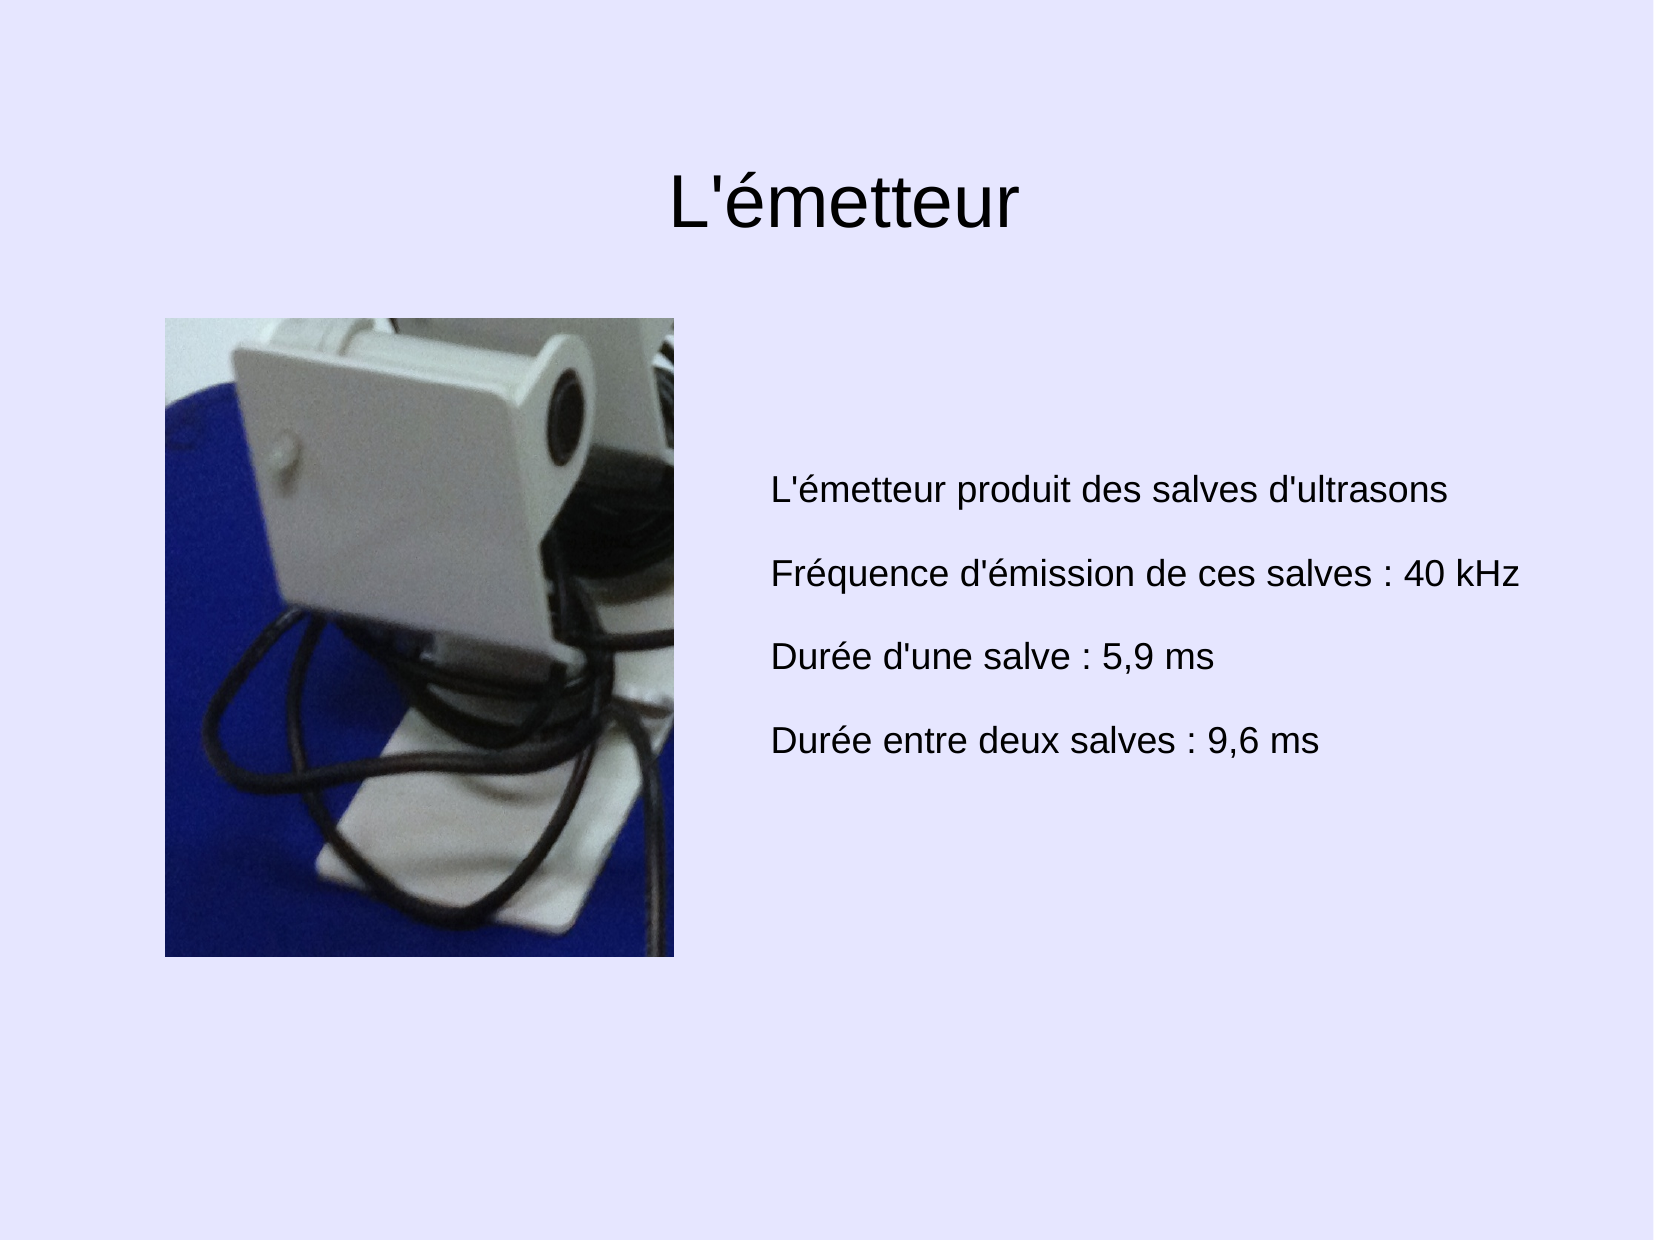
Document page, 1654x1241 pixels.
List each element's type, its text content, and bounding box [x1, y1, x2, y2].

picture [165, 318, 674, 957]
title L'émetteur [100, 97, 1589, 305]
text_box L'émetteur produit des salves d'ultrasons Fréquence d'émission de ces salves : 40 kHz Durée d'une salve : 5,9 ms Durée entre deux salves : 9,6 ms [755, 460, 1571, 812]
